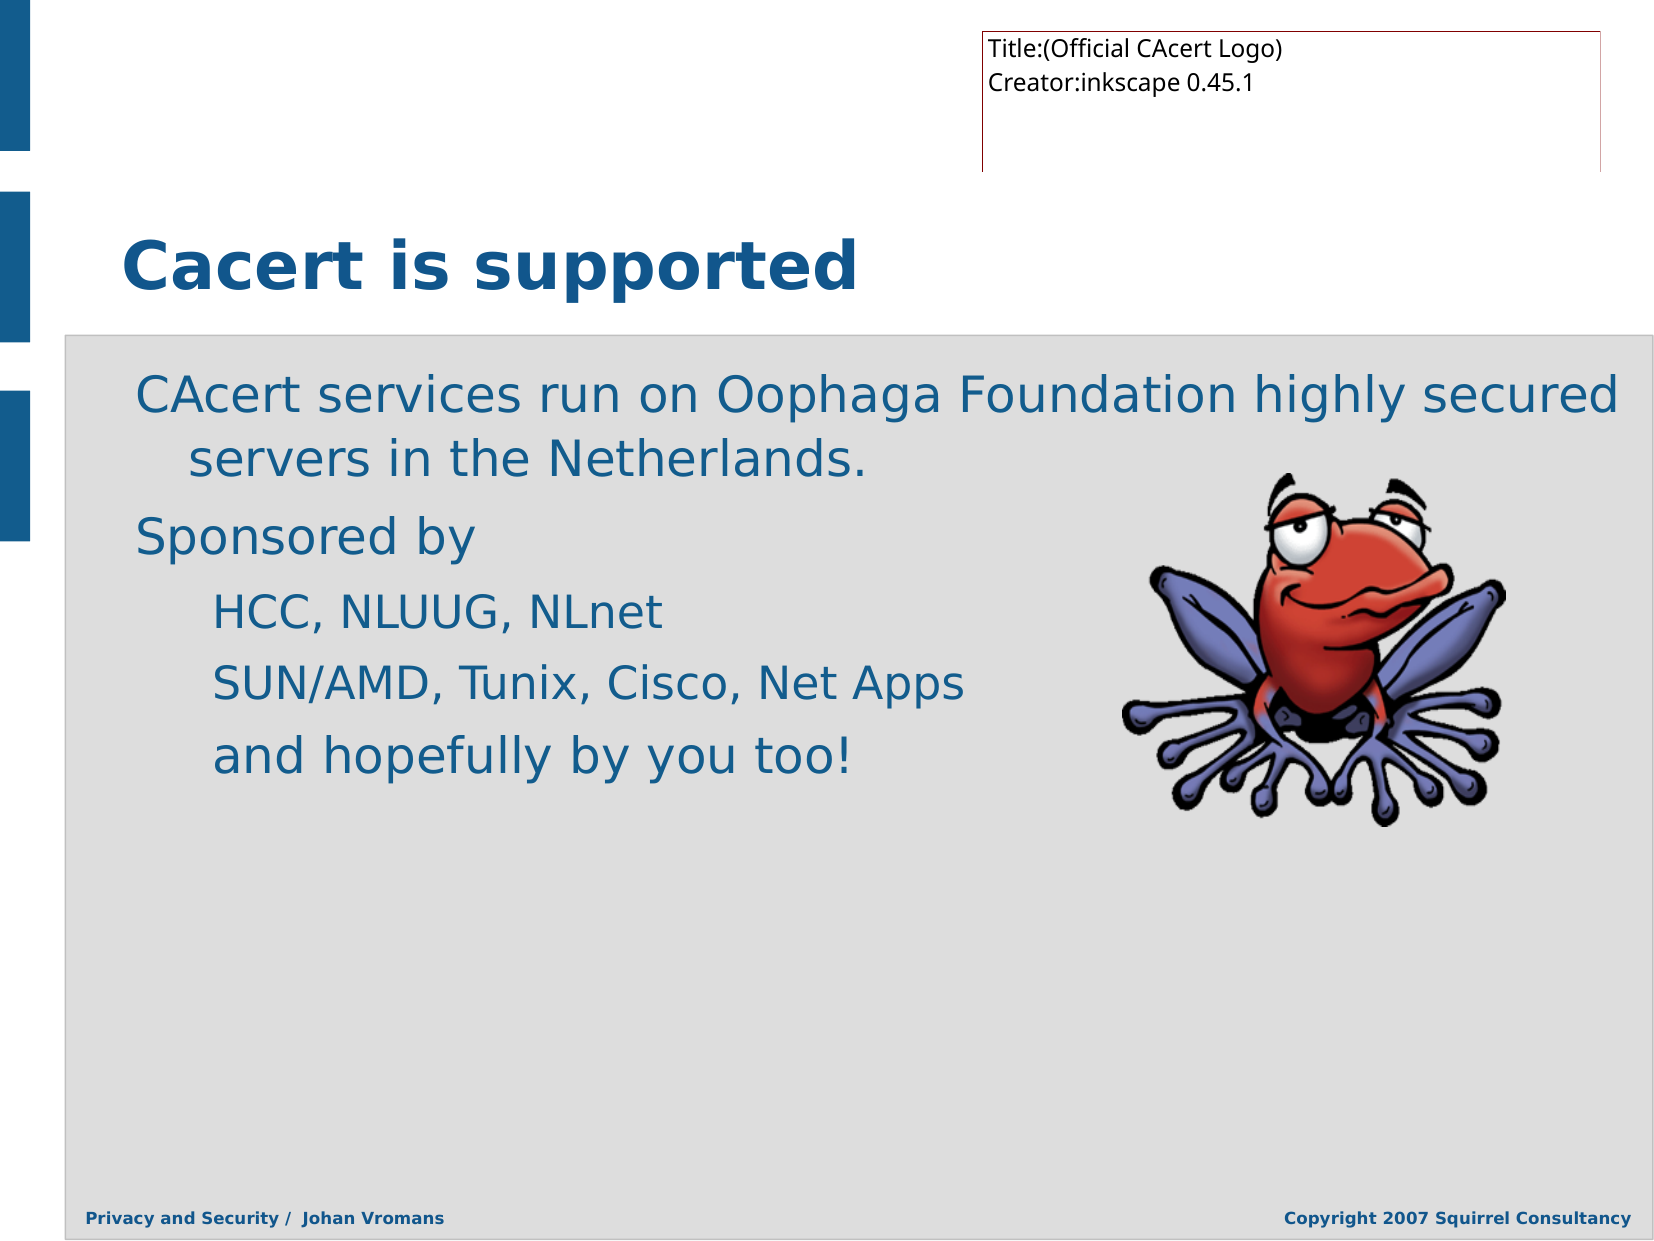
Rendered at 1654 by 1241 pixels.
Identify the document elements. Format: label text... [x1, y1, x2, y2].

picture [1122, 473, 1506, 827]
title Cacert is supported [121, 206, 1533, 326]
list CAcert services run on Oophaga Foundation highly secured servers in the Netherlands. Sponsored by HCC, NLUUG, NLnet SUN/AMD, Tunix, Cisco, Net Apps and hopefully by you too! [118, 360, 1625, 1182]
